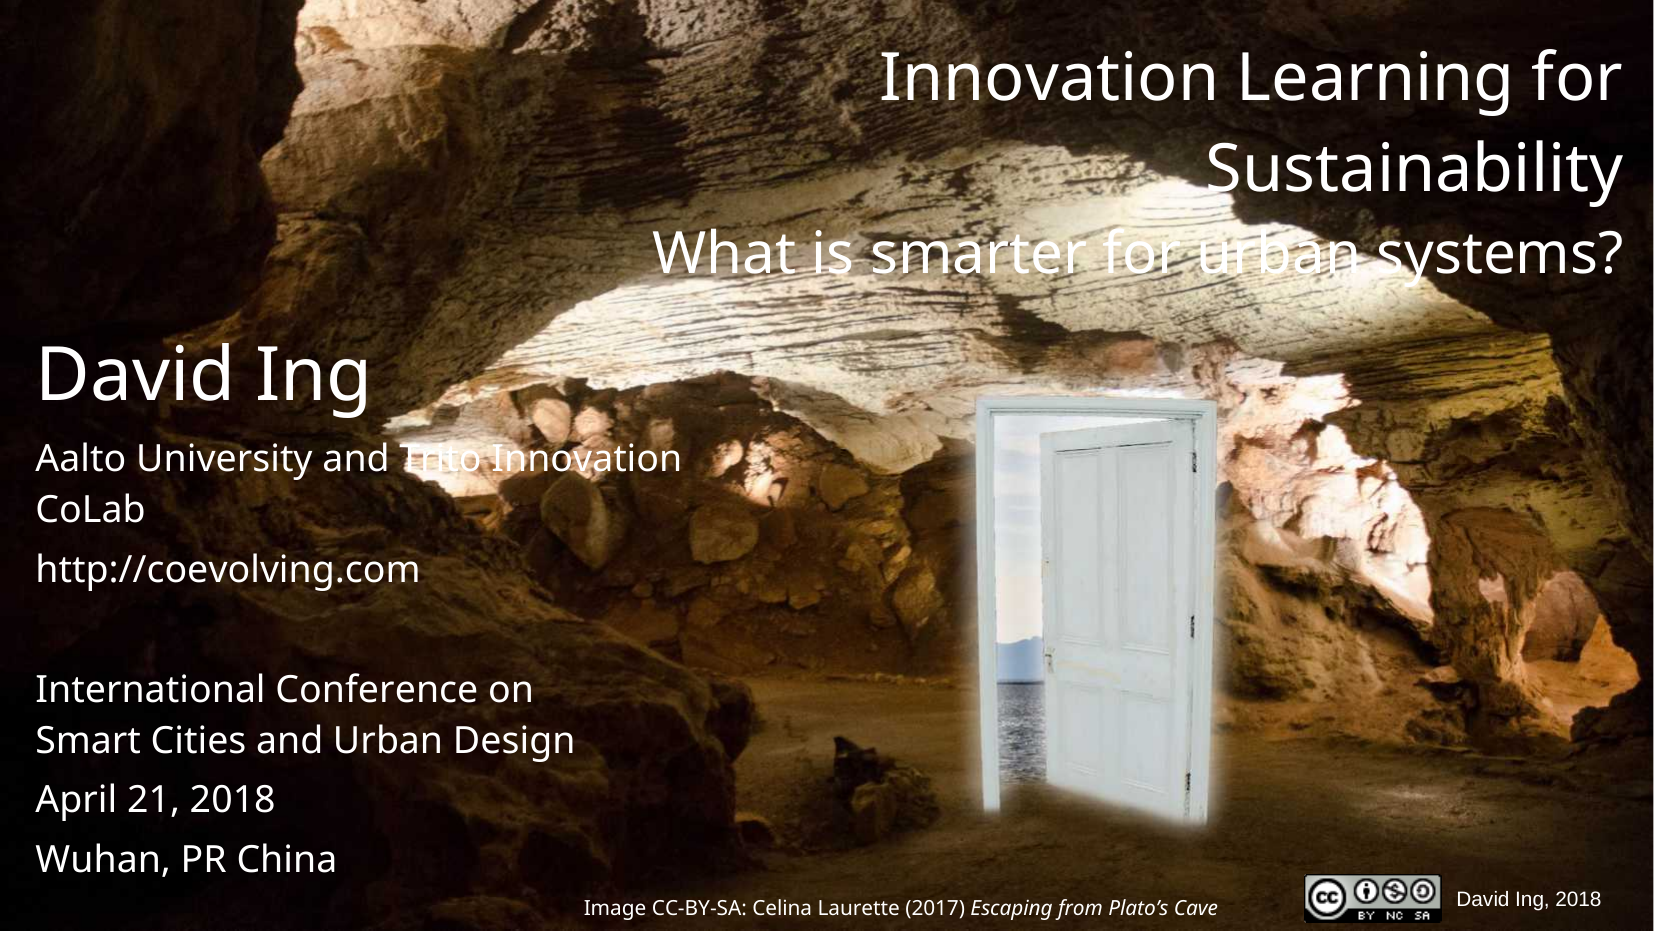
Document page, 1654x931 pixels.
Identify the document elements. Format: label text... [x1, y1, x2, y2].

list David Ing Aalto University and Trito Innovation CoLab http://coevolving.com International Conference on Smart Cities and Urban Design April 21, 2018 Wuhan, PR China [17, 417, 790, 884]
picture [0, 0, 1654, 931]
text_box David Ing, 2018 [1442, 880, 1617, 920]
title Innovation Learning for Sustainability What is smarter for urban systems? [471, 29, 1625, 282]
text_box Image CC-BY-SA: Celina Laurette (2017) Escaping from Plato’s Cave [568, 885, 1292, 930]
